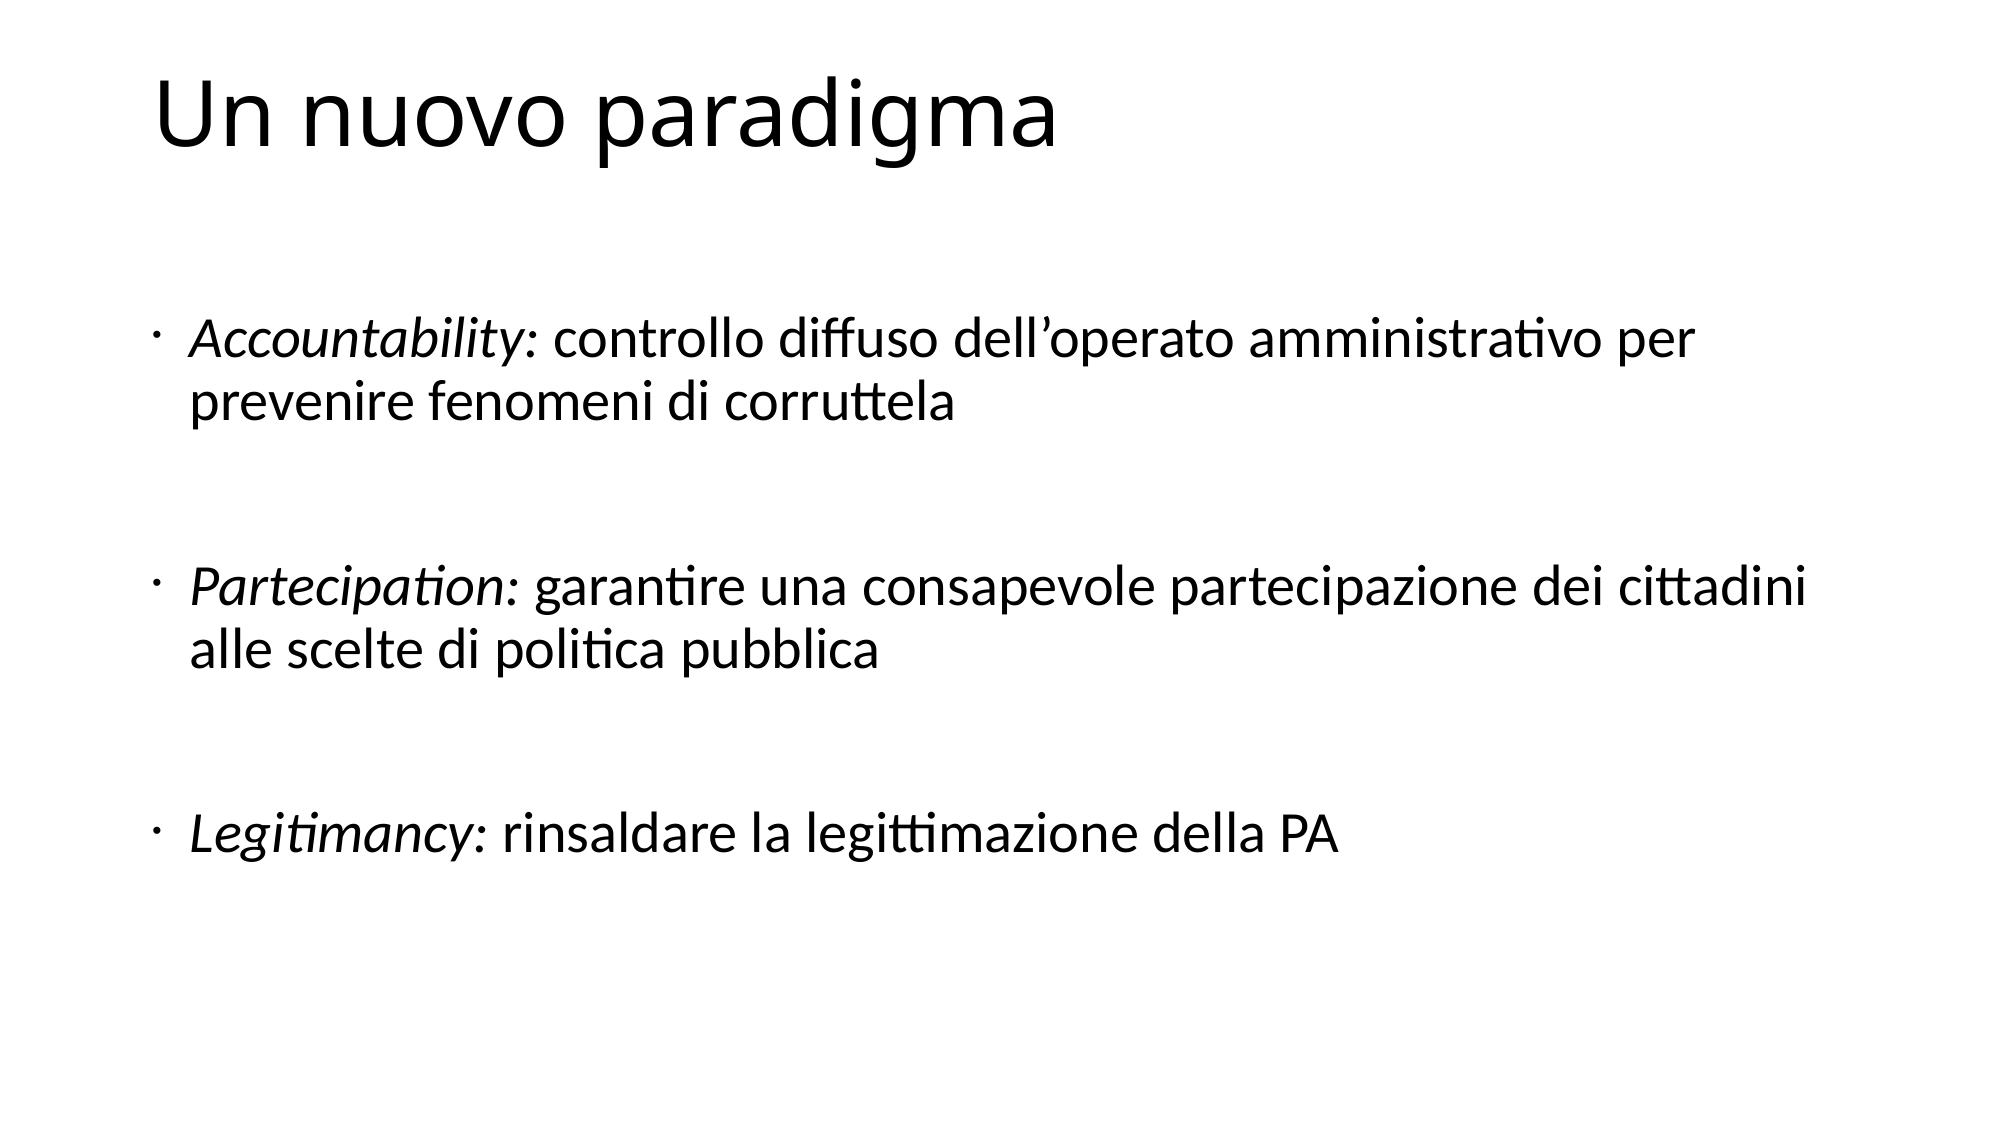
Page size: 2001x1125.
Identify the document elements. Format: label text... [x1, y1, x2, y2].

title Un nuovo paradigma [137, 59, 1863, 278]
list Accountability: controllo diffuso dell’operato amministrativo per prevenire fenomeni di corruttela Partecipation: garantire una consapevole partecipazione dei cittadini alle scelte di politica pubblica Legitimancy: rinsaldare la legittimazione della PA [137, 299, 1863, 1014]
